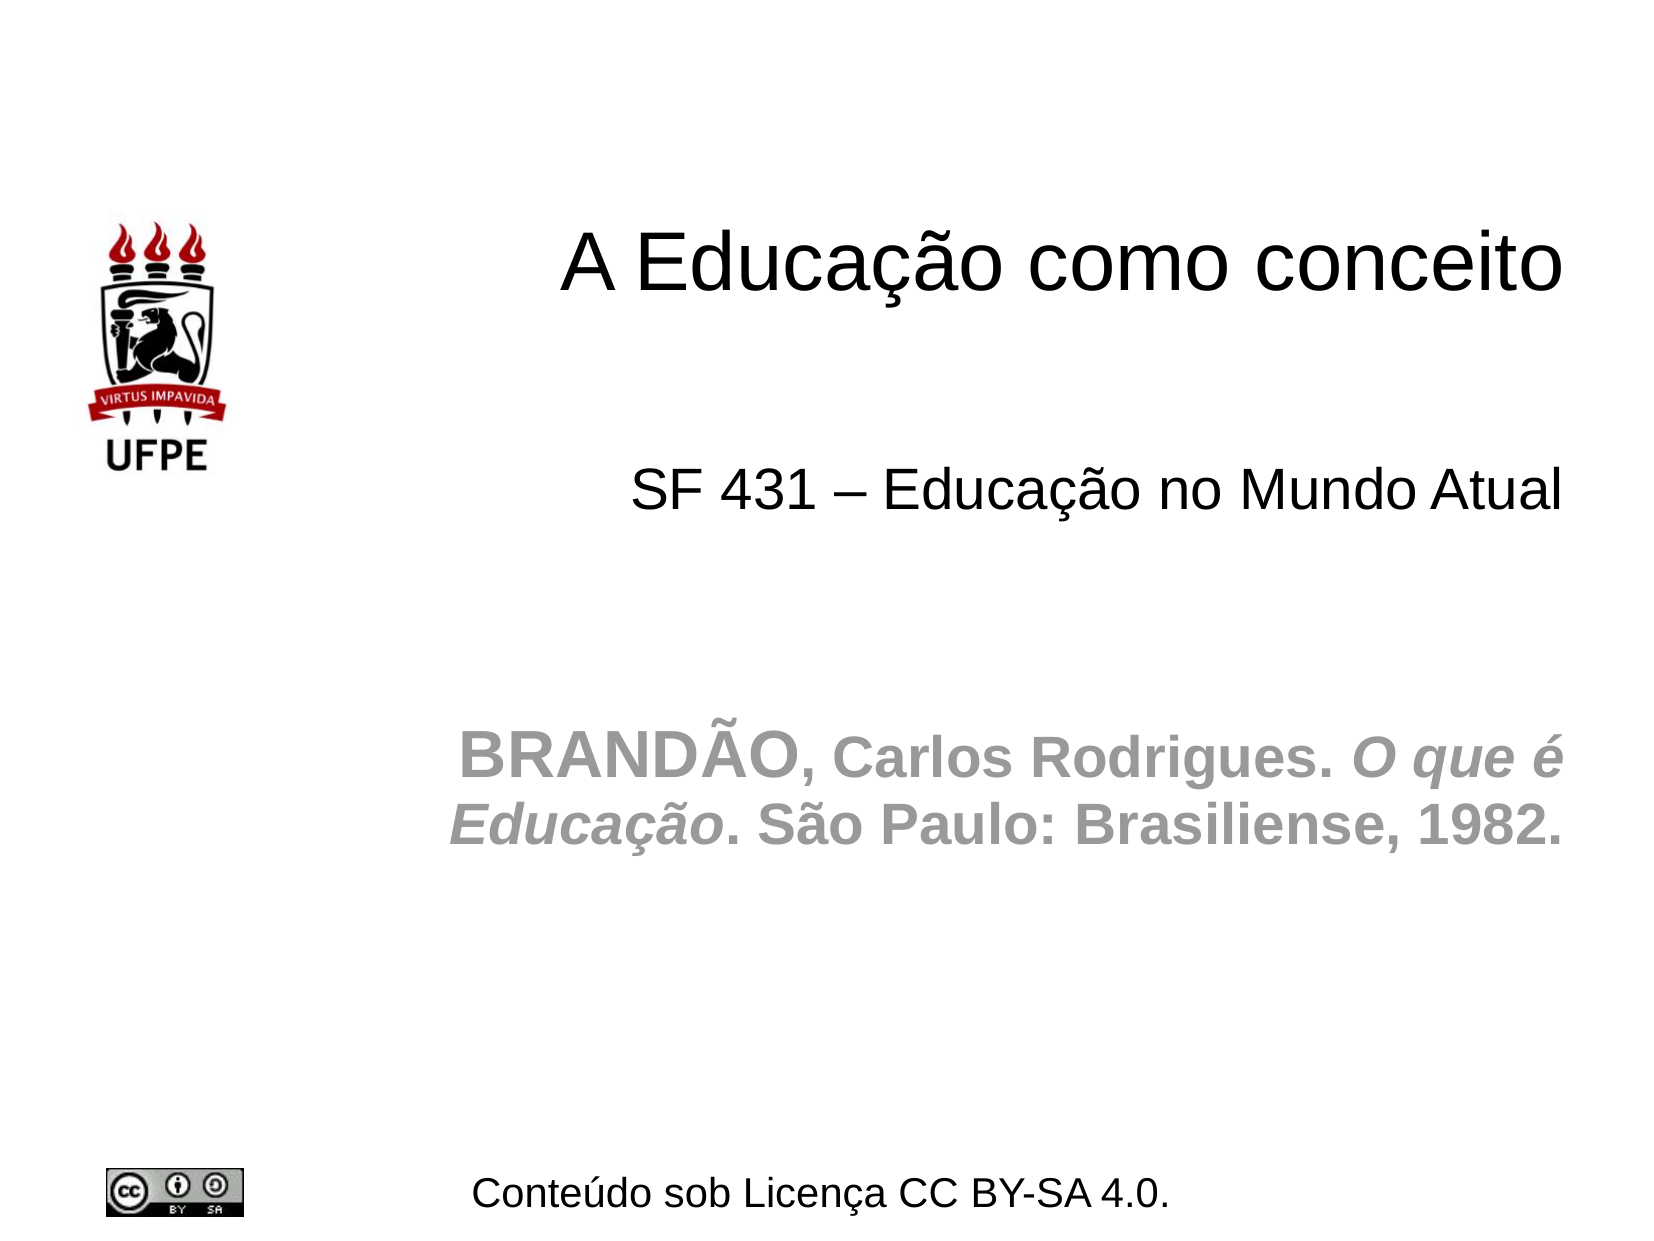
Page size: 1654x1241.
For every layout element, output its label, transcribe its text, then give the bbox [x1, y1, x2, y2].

text_box Conteúdo sob Licença CC BY-SA 4.0. [259, 1163, 1382, 1223]
picture [106, 1168, 244, 1217]
subtitle A Educação como conceito SF 431 – Educação no Mundo Atual BRANDÃO, Carlos Rodrigues. O que é Educação. São Paulo: Brasiliense, 1982. [76, 114, 1565, 958]
picture [29, 163, 296, 532]
